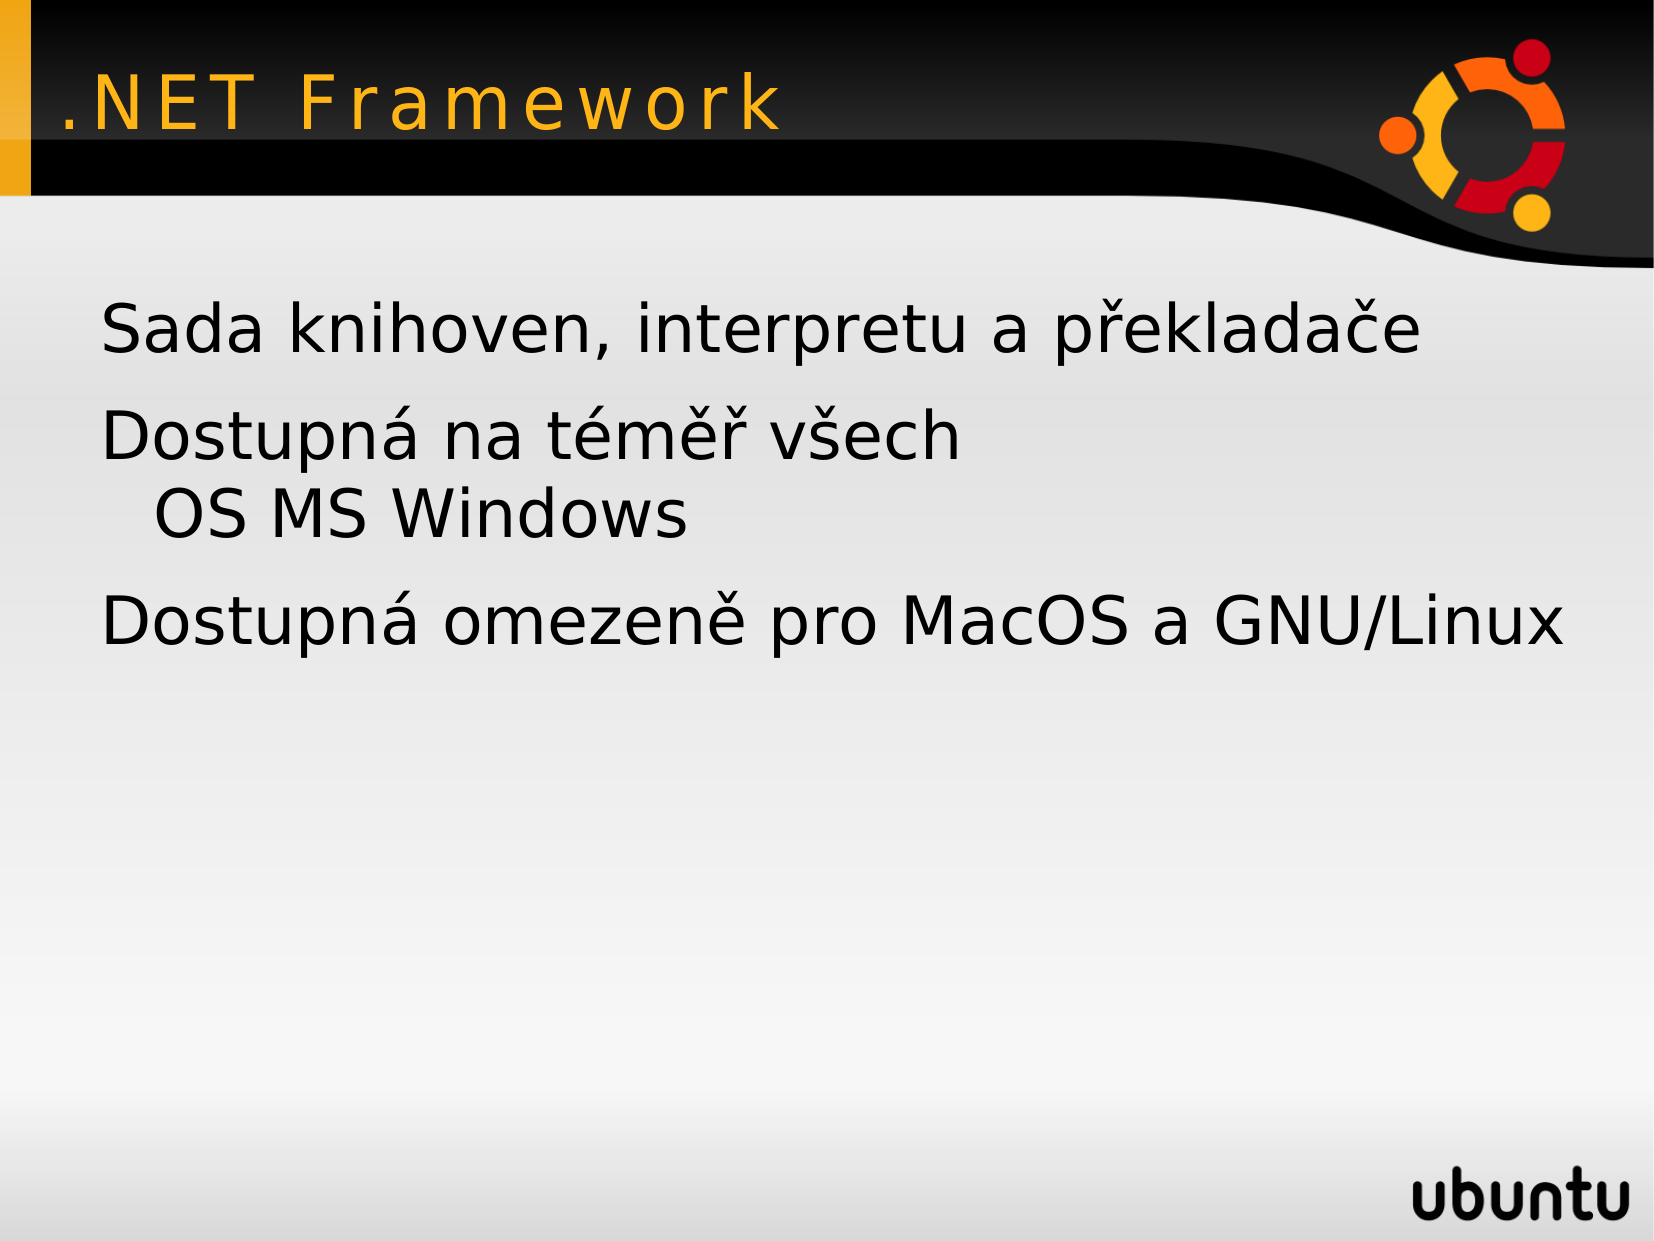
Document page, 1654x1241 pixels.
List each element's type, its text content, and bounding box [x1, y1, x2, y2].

title .NET Framework [59, 36, 1270, 171]
list Sada knihoven, interpretu a překladače Dostupná na téměř všech OS MS Windows Dostupná omezeně pro MacOS a GNU/Linux [82, 290, 1571, 1109]
picture [0, 0, 1654, 1241]
